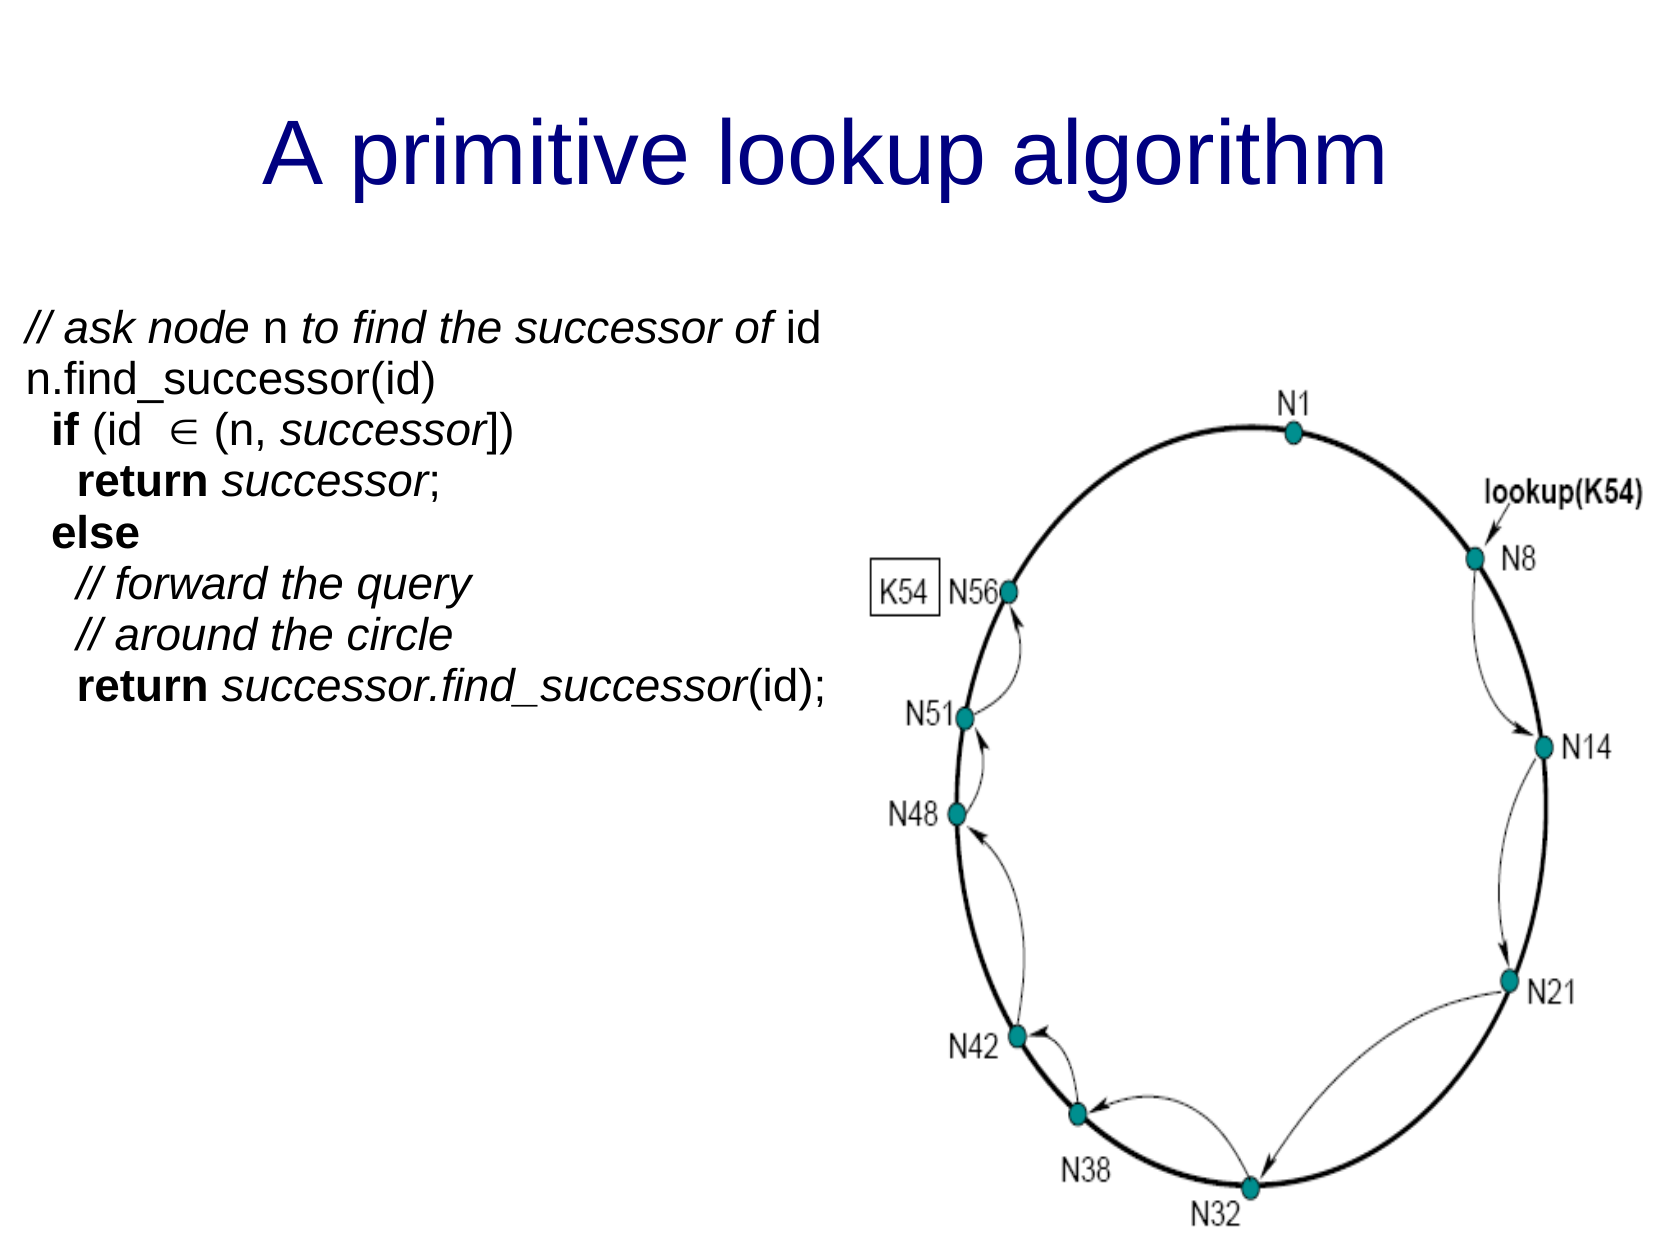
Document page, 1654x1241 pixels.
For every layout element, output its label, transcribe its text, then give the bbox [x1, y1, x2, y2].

title A primitive lookup algorithm [82, 49, 1571, 257]
picture [862, 374, 1651, 1241]
text_box // ask node n to find the successor of id n.find_successor(id) if (id  (n, successor]) return successor; else // forward the query // around the circle return successor.find_successor(id); [10, 294, 863, 726]
